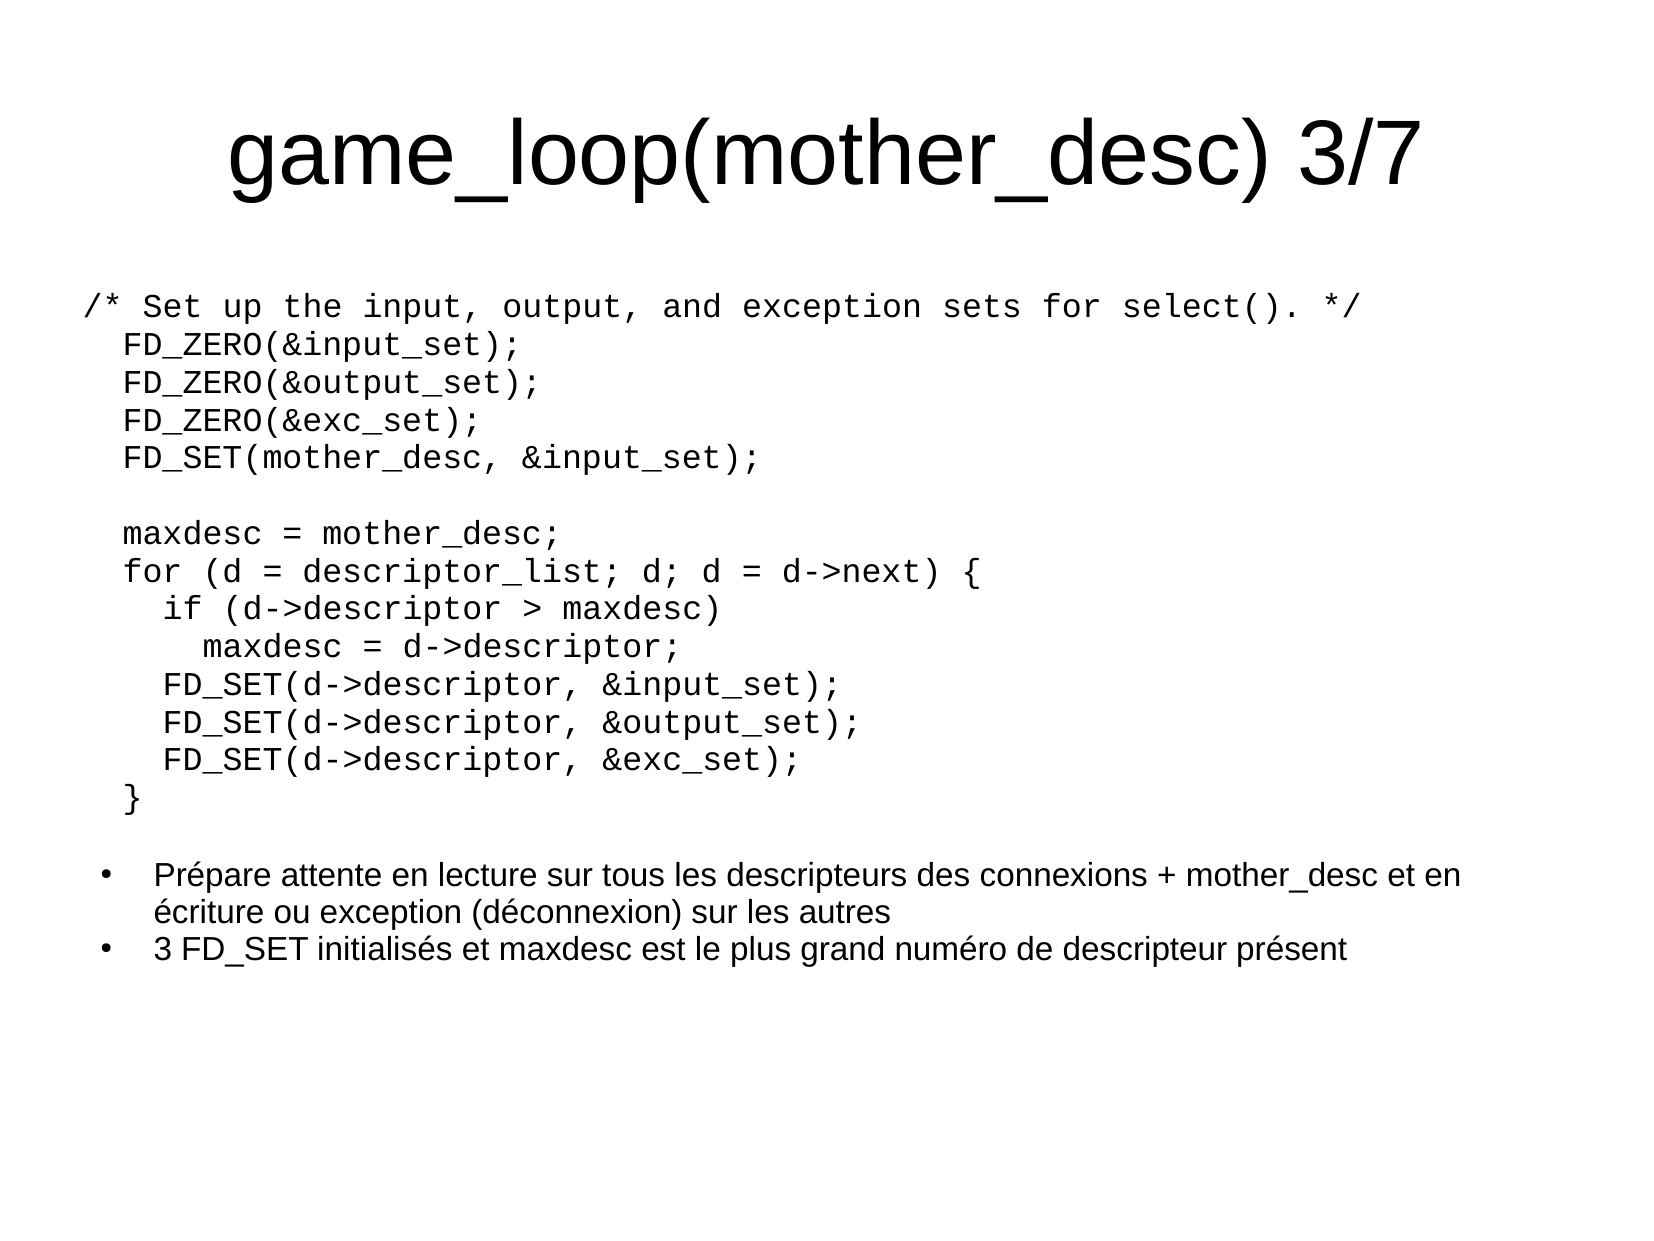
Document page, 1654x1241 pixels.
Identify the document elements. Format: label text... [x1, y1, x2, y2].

list /* Set up the input, output, and exception sets for select(). */ FD_ZERO(&input_set); FD_ZERO(&output_set); FD_ZERO(&exc_set); FD_SET(mother_desc, &input_set); maxdesc = mother_desc; for (d = descriptor_list; d; d = d->next) { if (d->descriptor > maxdesc) maxdesc = d->descriptor; FD_SET(d->descriptor, &input_set); FD_SET(d->descriptor, &output_set); FD_SET(d->descriptor, &exc_set); } Prépare attente en lecture sur tous les descripteurs des connexions + mother_desc et en écriture ou exception (déconnexion) sur les autres 3 FD_SET initialisés et maxdesc est le plus grand numéro de descripteur présent [82, 290, 1571, 1094]
title game_loop(mother_desc) 3/7 [82, 56, 1571, 250]
